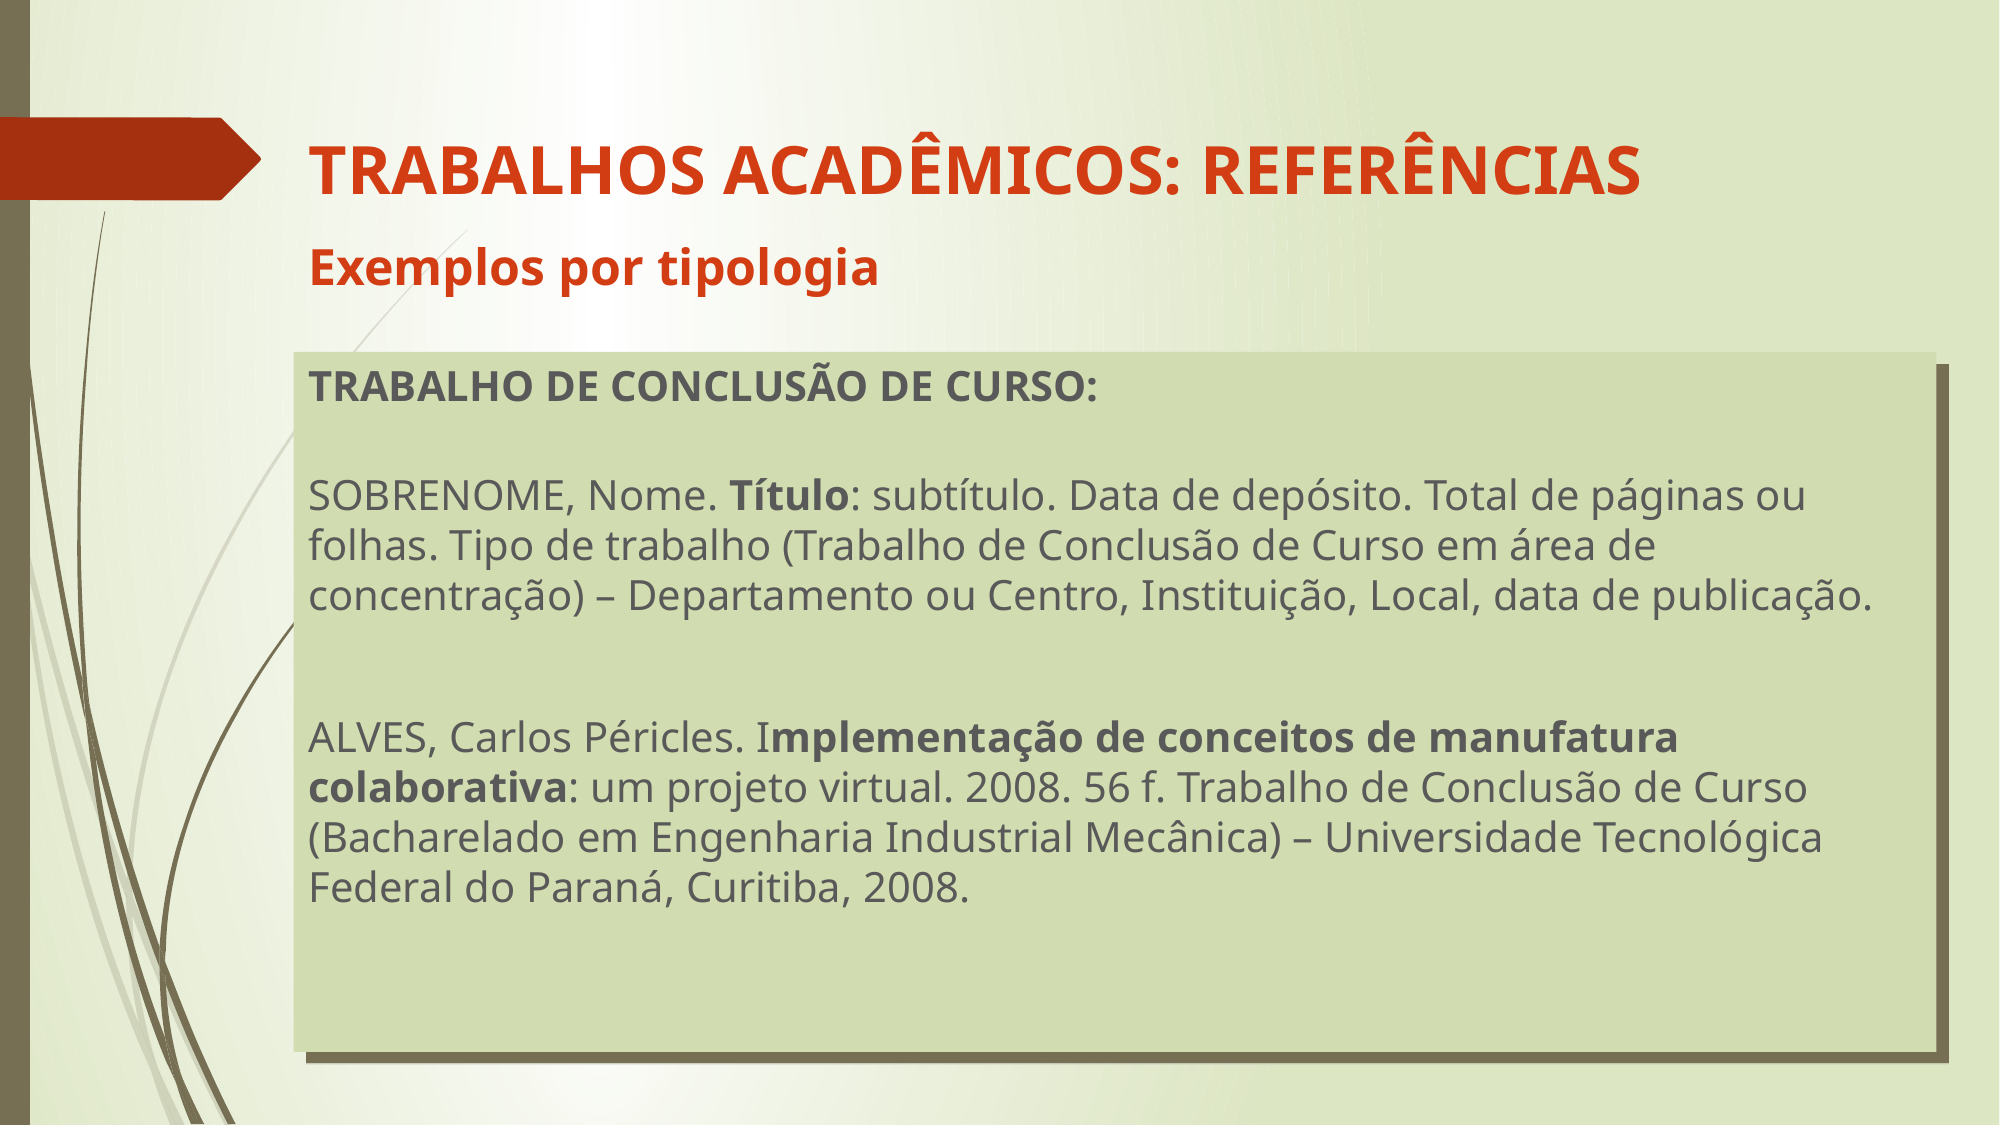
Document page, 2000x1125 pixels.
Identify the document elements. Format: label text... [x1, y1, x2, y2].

text_box TRABALHOS ACADÊMICOS: REFERÊNCIAS [293, 120, 1937, 233]
list TRABALHO DE CONCLUSÃO DE CURSO: SOBRENOME, Nome. Título: subtítulo. Data de depósito. Total de páginas ou folhas. Tipo de trabalho (Trabalho de Conclusão de Curso em área de concentração) – Departamento ou Centro, Instituição, Local, data de publicação. ALVES, Carlos Péricles. Implementação de conceitos de manufatura colaborativa: um projeto virtual. 2008. 56 f. Trabalho de Conclusão de Curso (Bacharelado em Engenharia Industrial Mecânica) – Universidade Tecnológica Federal do Paraná, Curitiba, 2008. [293, 351, 1937, 1052]
text_box Exemplos por tipologia [293, 228, 1872, 330]
